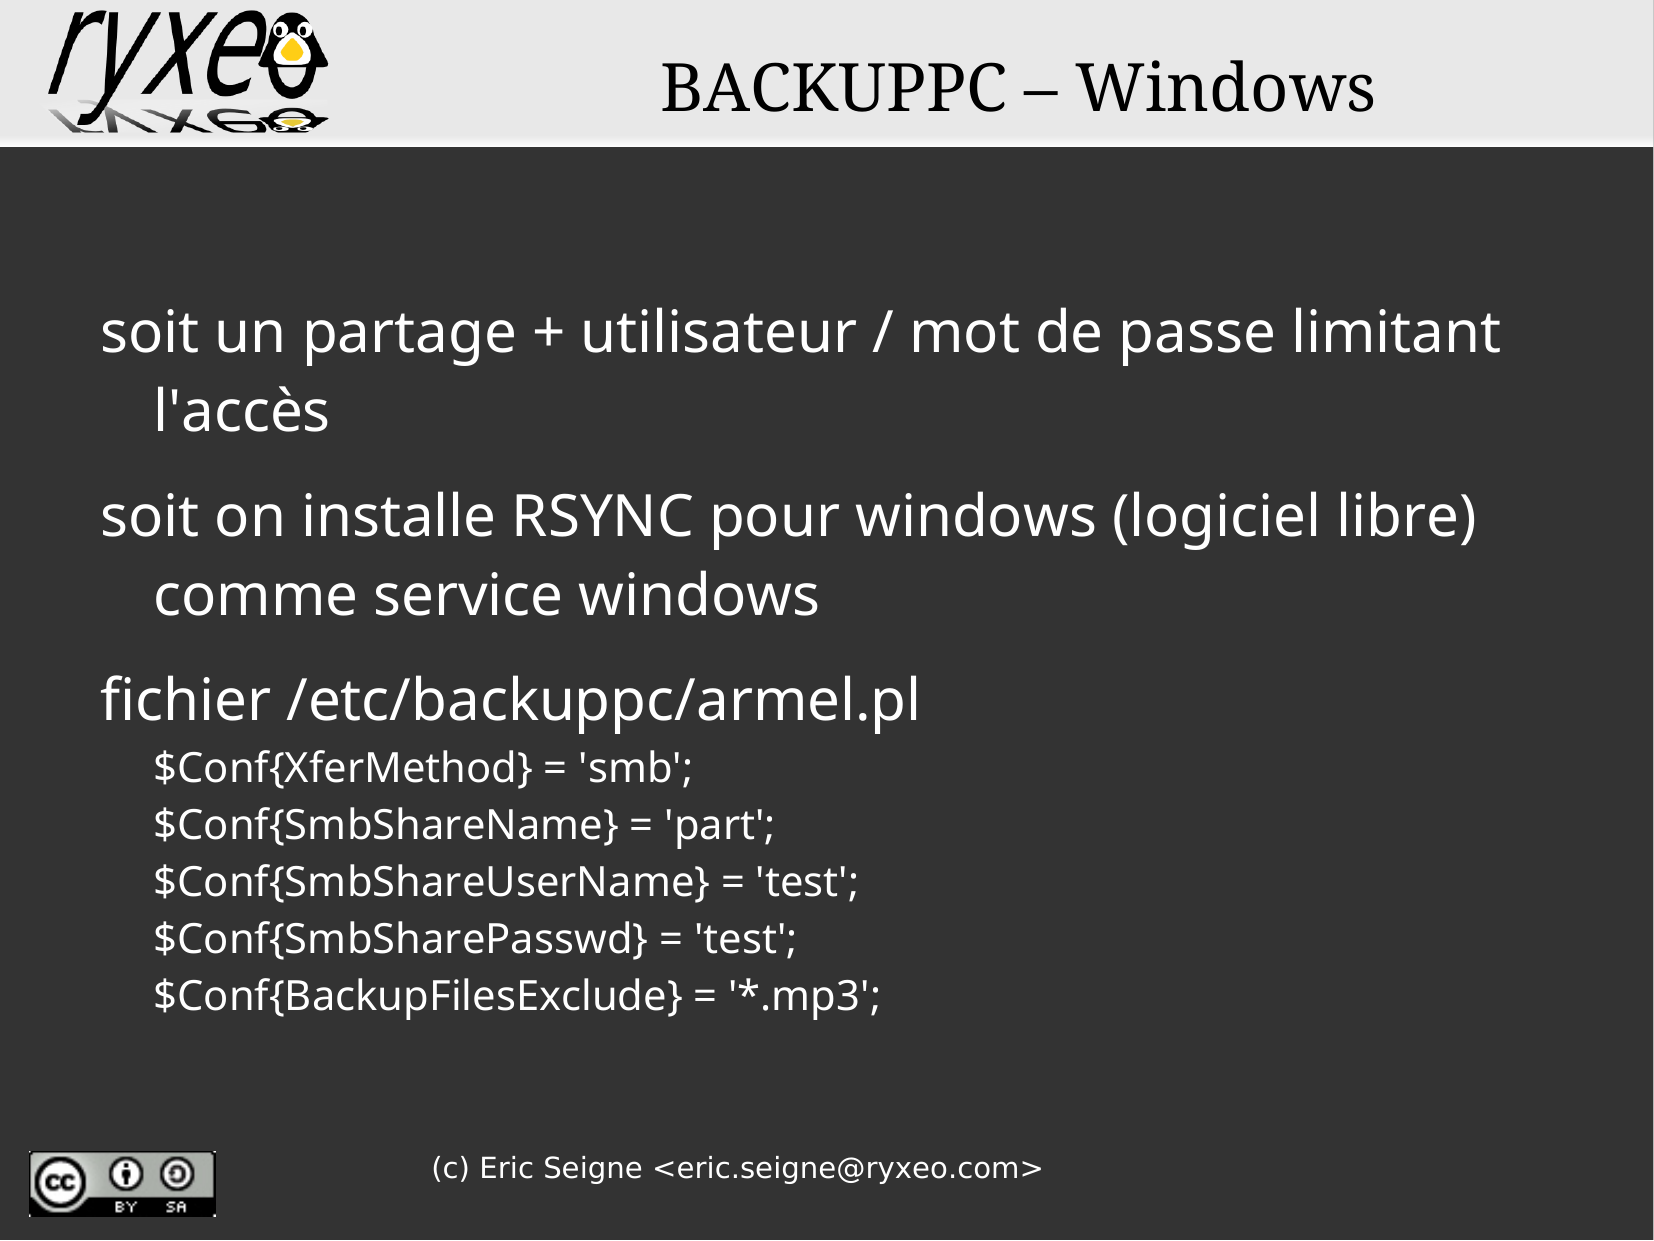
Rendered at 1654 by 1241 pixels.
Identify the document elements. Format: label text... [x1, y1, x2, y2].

title BACKUPPC – Windows [442, 29, 1595, 142]
list soit un partage + utilisateur / mot de passe limitant l'accès soit on installe RSYNC pour windows (logiciel libre) comme service windows fichier /etc/backuppc/armel.pl $Conf{XferMethod} = 'smb'; $Conf{SmbShareName} = 'part'; $Conf{SmbShareUserName} = 'test'; $Conf{SmbSharePasswd} = 'test'; $Conf{BackupFilesExclude} = '*.mp3'; [82, 290, 1571, 1094]
picture [29, 1151, 216, 1217]
picture [0, 0, 1654, 147]
